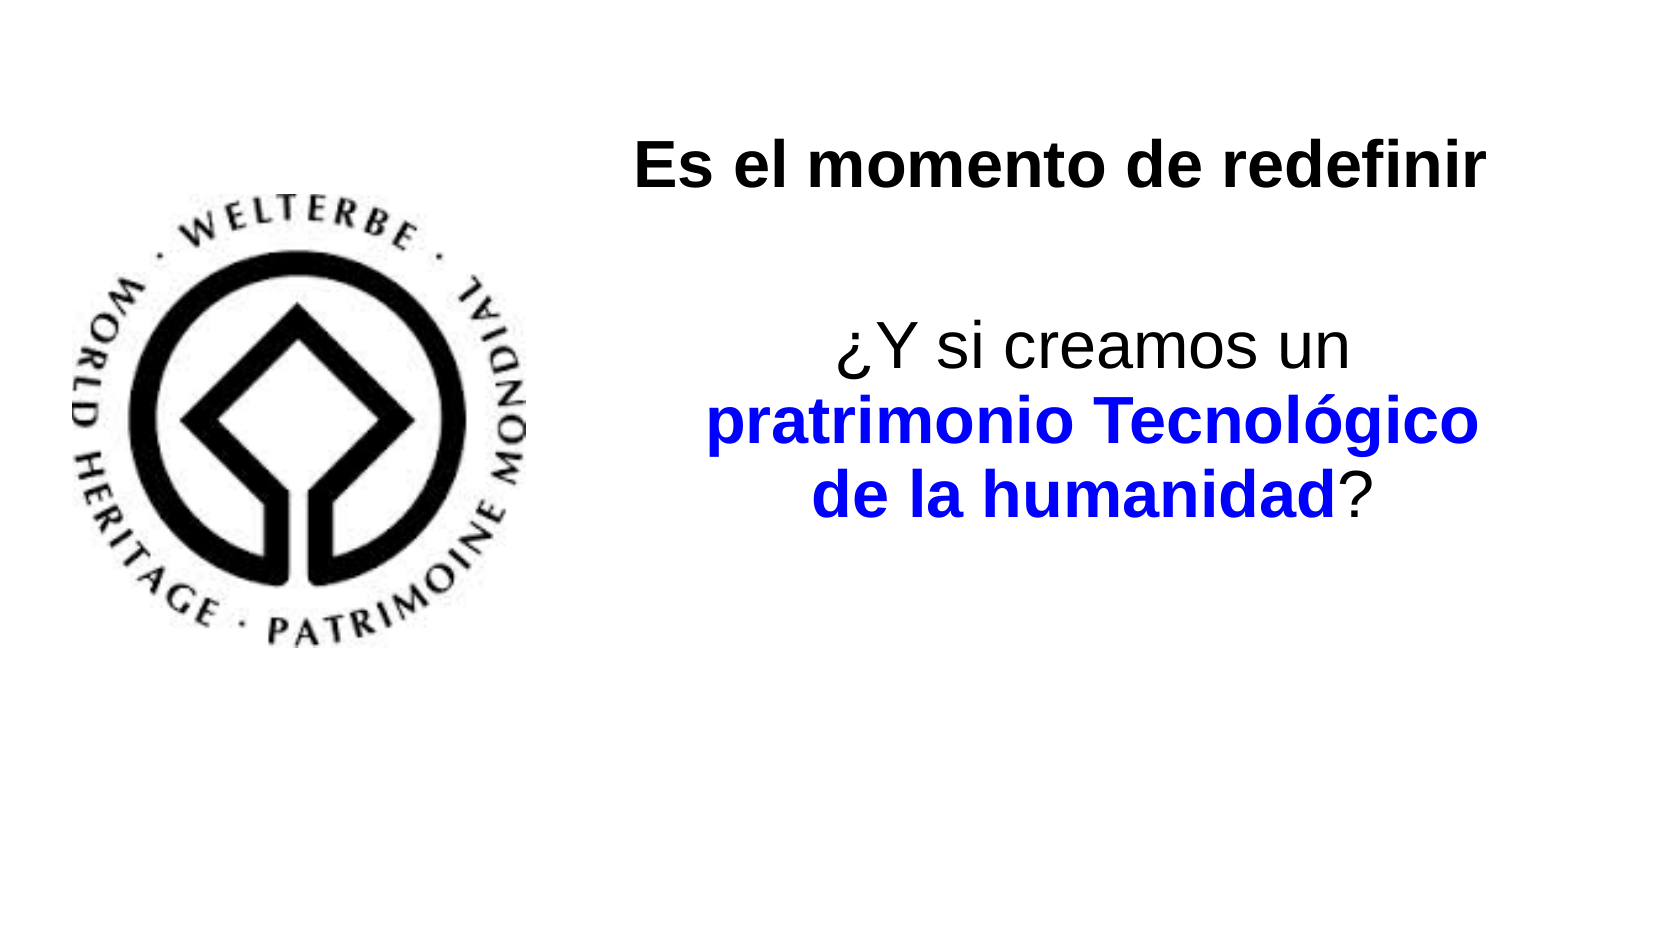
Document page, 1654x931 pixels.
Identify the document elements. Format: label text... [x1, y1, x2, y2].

text_box Es el momento de redefinir [600, 120, 1546, 261]
picture [72, 194, 526, 648]
title ¿Y si creamos un pratrimonio Tecnológico de la humanidad? [596, 300, 1591, 541]
